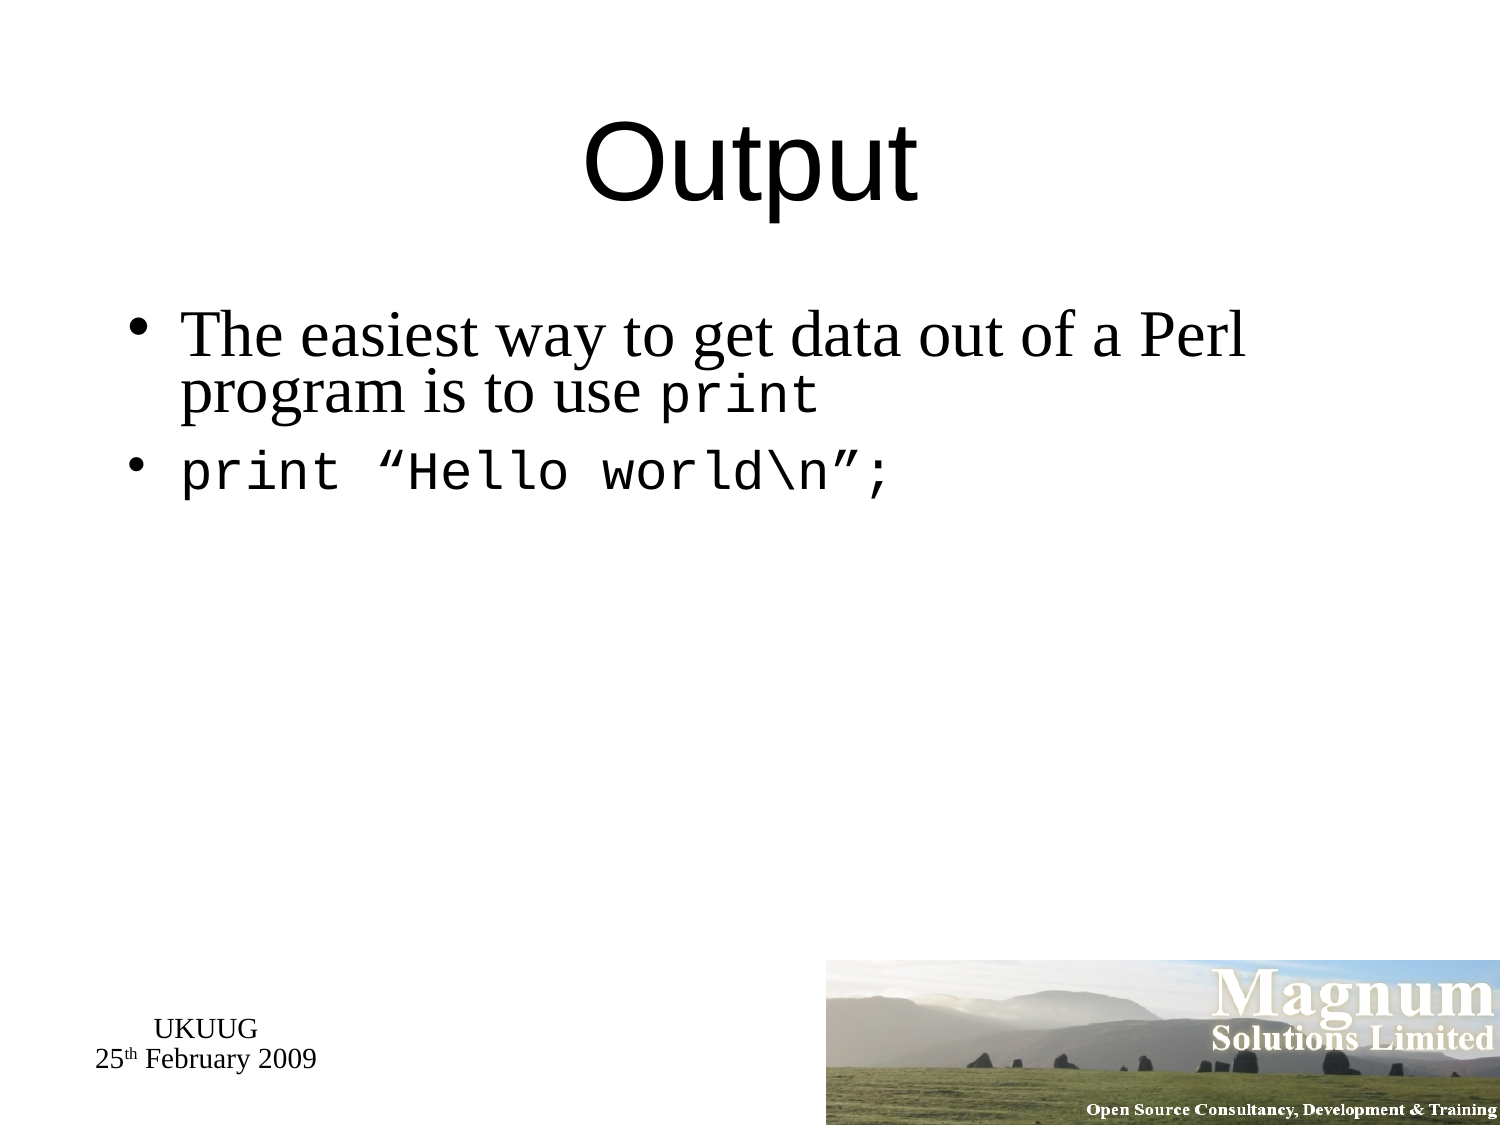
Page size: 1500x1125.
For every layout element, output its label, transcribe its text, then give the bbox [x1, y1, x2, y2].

picture [826, 960, 1500, 1125]
title Output [110, 26, 1391, 296]
list The easiest way to get data out of a Perl program is to use print print “Hello world\n”; [110, 312, 1391, 1006]
